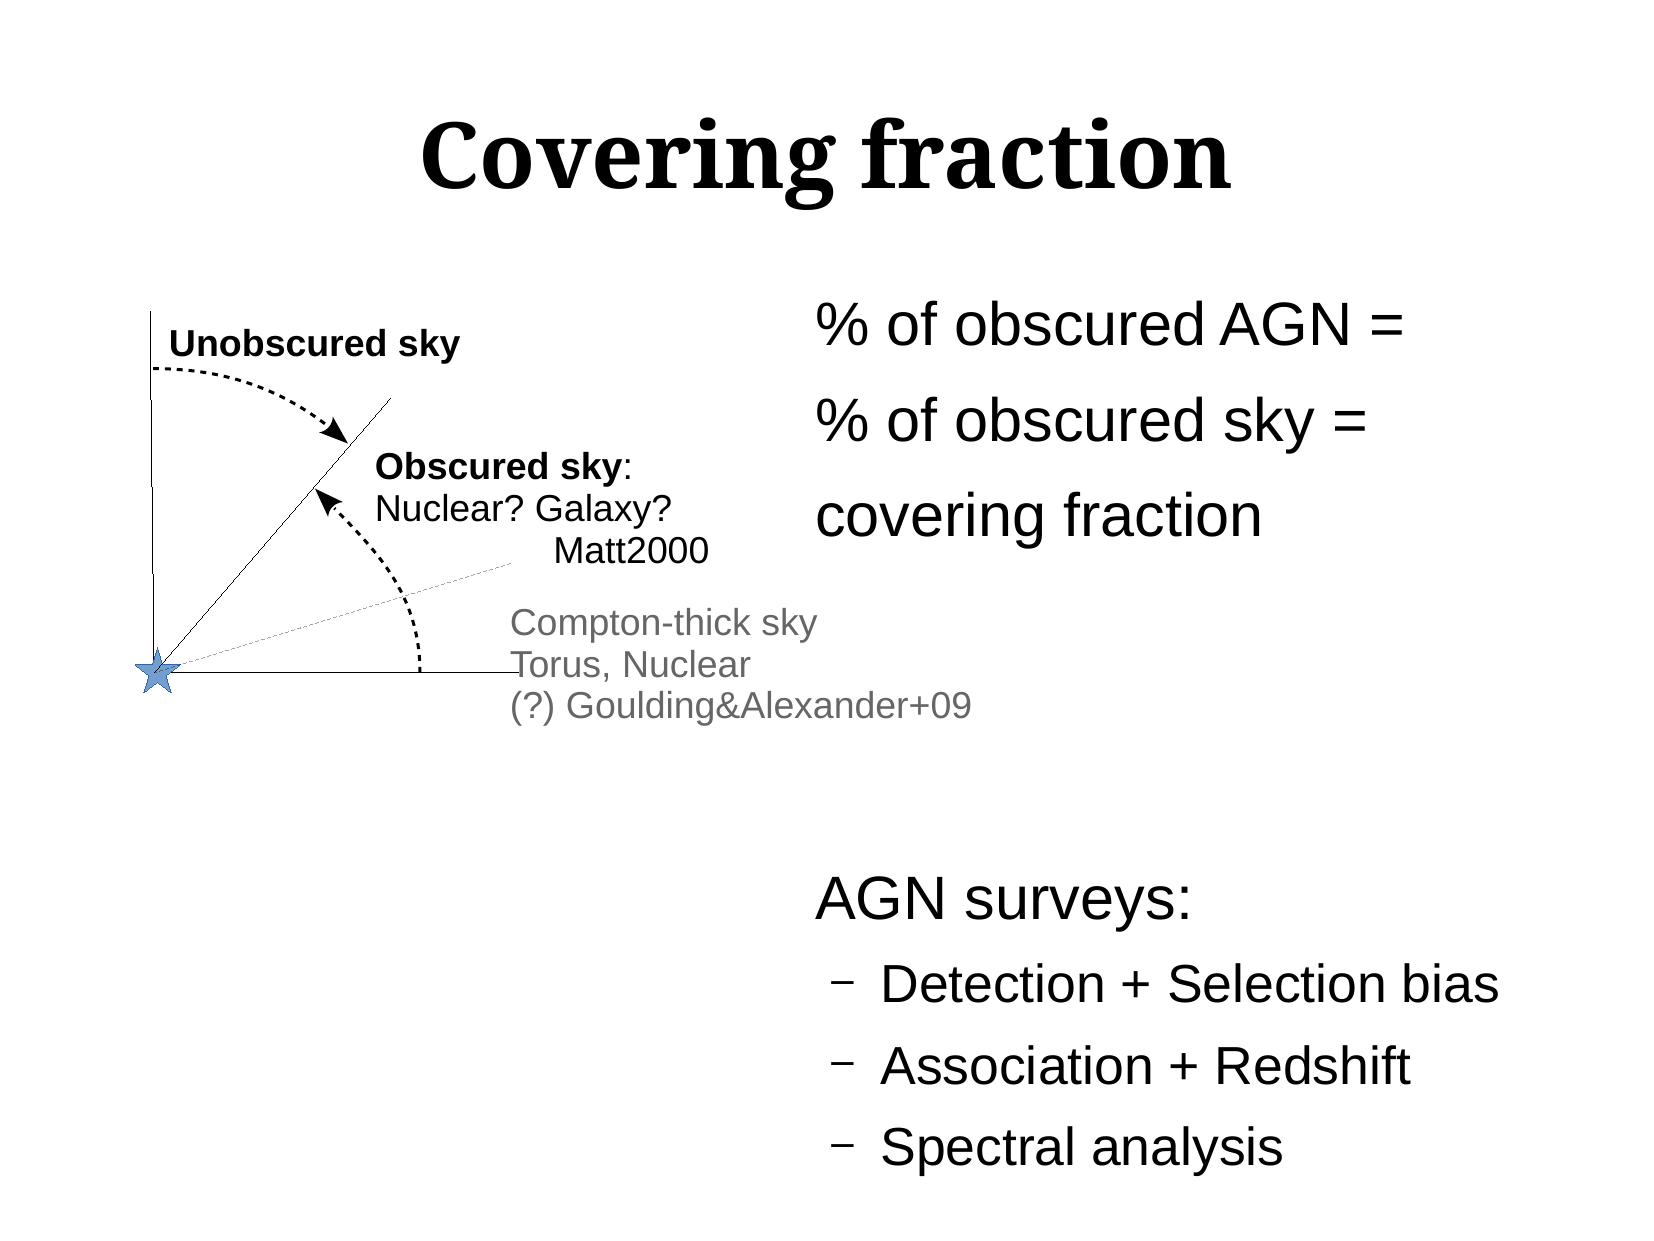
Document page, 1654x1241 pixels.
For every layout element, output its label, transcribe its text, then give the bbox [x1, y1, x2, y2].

text_box Unobscured sky [154, 314, 575, 414]
text_box Obscured sky: Nuclear? Galaxy? Matt2000 [360, 438, 781, 579]
text_box [135, 647, 181, 693]
title Covering fraction [82, 49, 1571, 257]
list % of obscured AGN = % of obscured sky = covering fraction AGN surveys: Detection + Selection bias Association + Redshift Spectral analysis [750, 290, 1636, 1186]
text_box Compton-thick sky Torus, Nuclear (?) Goulding&Alexander+09 [495, 593, 991, 777]
